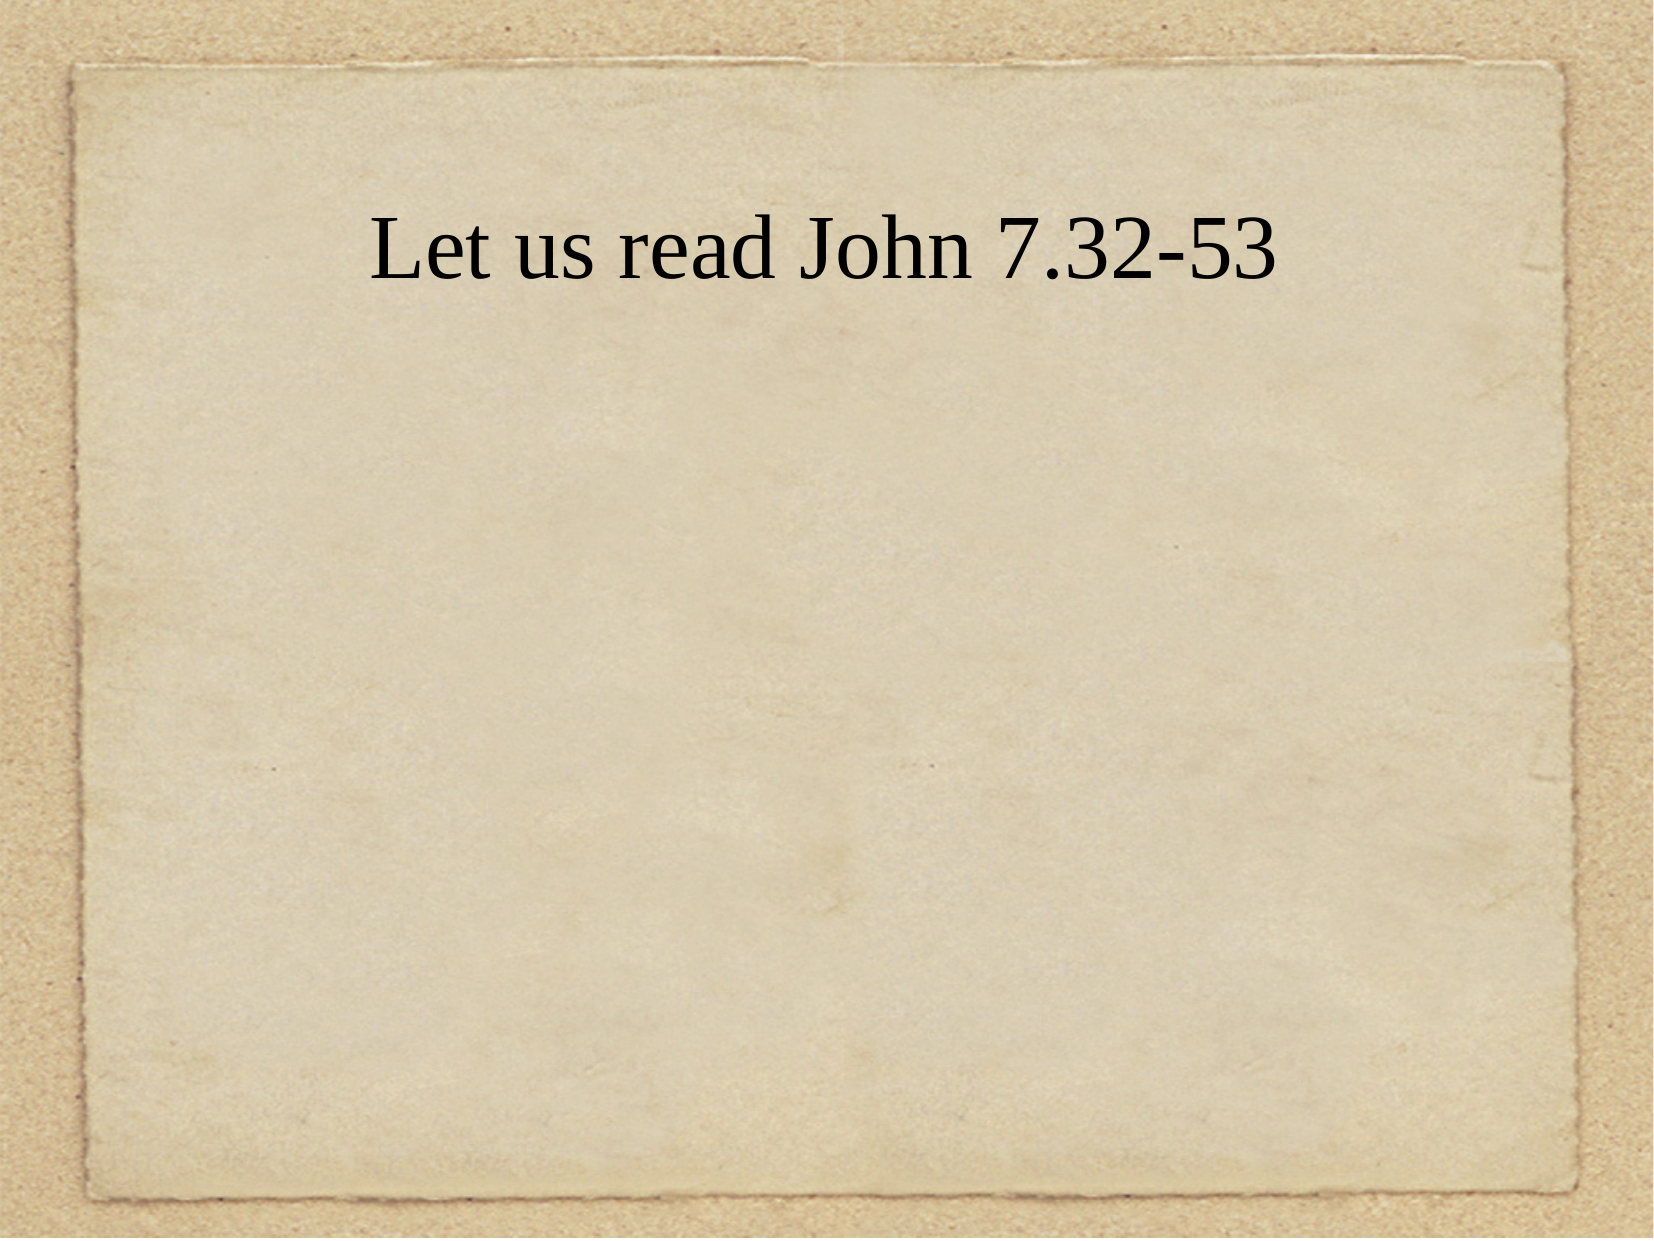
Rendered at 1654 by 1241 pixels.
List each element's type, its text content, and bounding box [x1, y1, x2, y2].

text_box Let us read John 7.32-53 [75, 37, 1576, 1163]
picture [0, 0, 1654, 1238]
